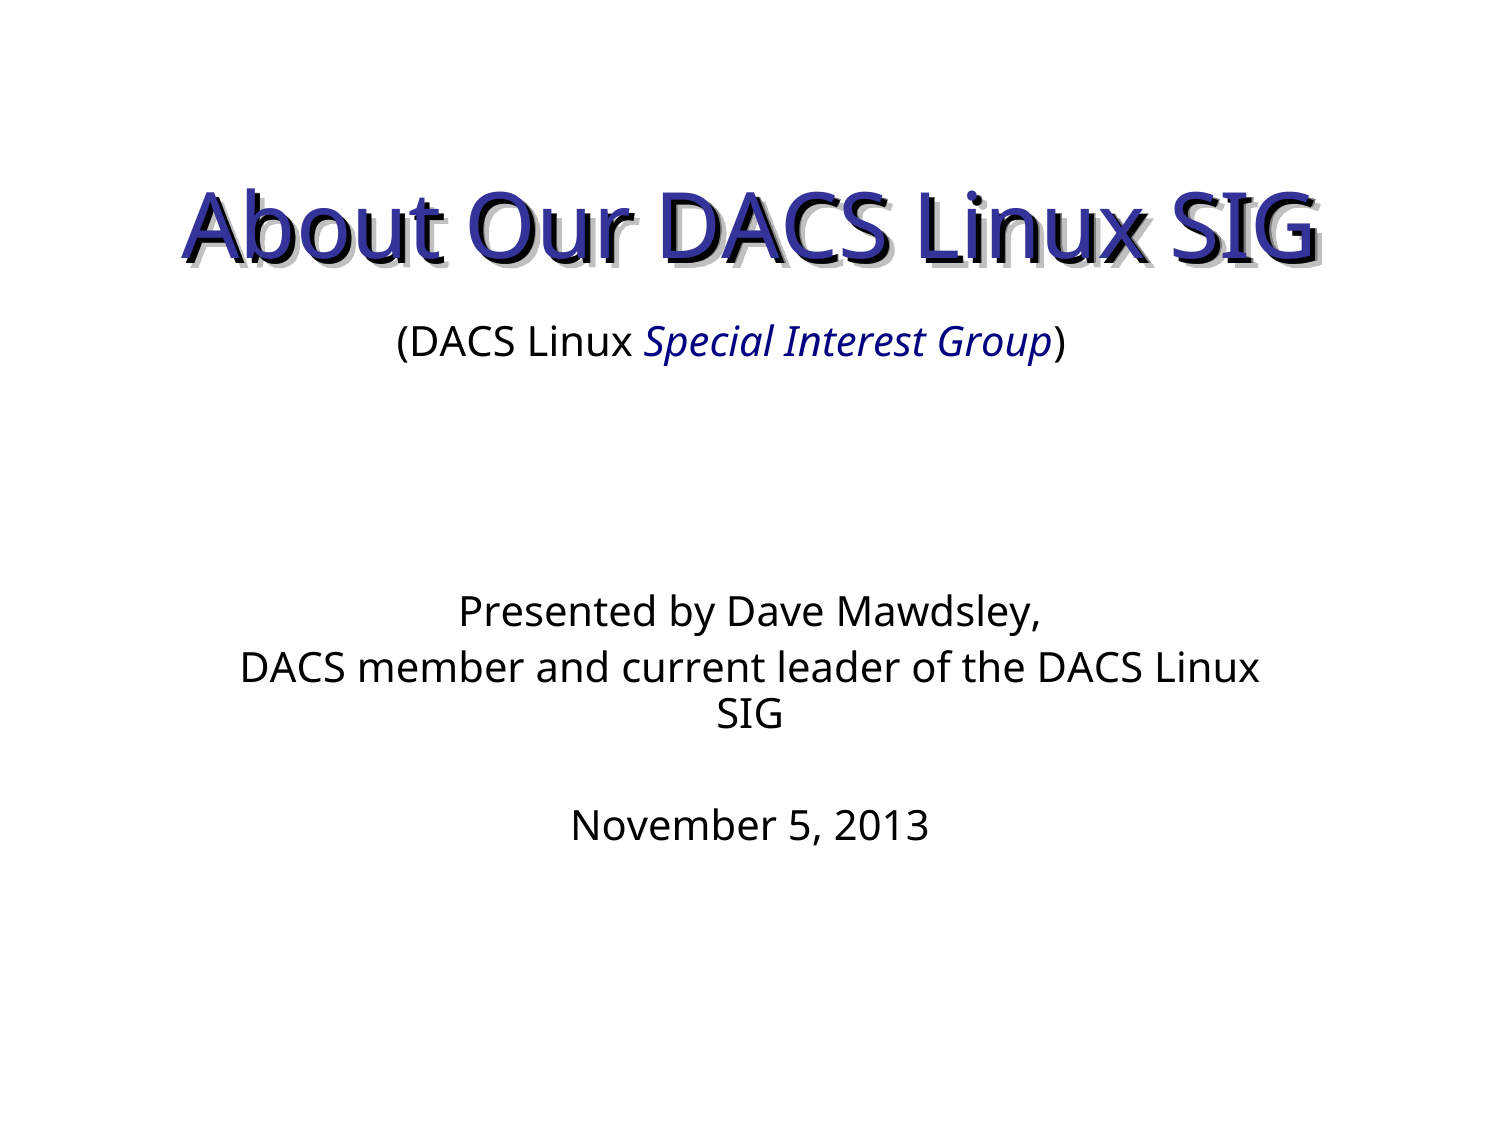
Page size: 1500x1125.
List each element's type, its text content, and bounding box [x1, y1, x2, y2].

subtitle Presented by Dave Mawdsley, DACS member and current leader of the DACS Linux SIG November 5, 2013 [112, 582, 1313, 814]
text_box (DACS Linux Special Interest Group) [300, 312, 1088, 388]
title About Our DACS Linux SIG [75, 155, 1426, 291]
